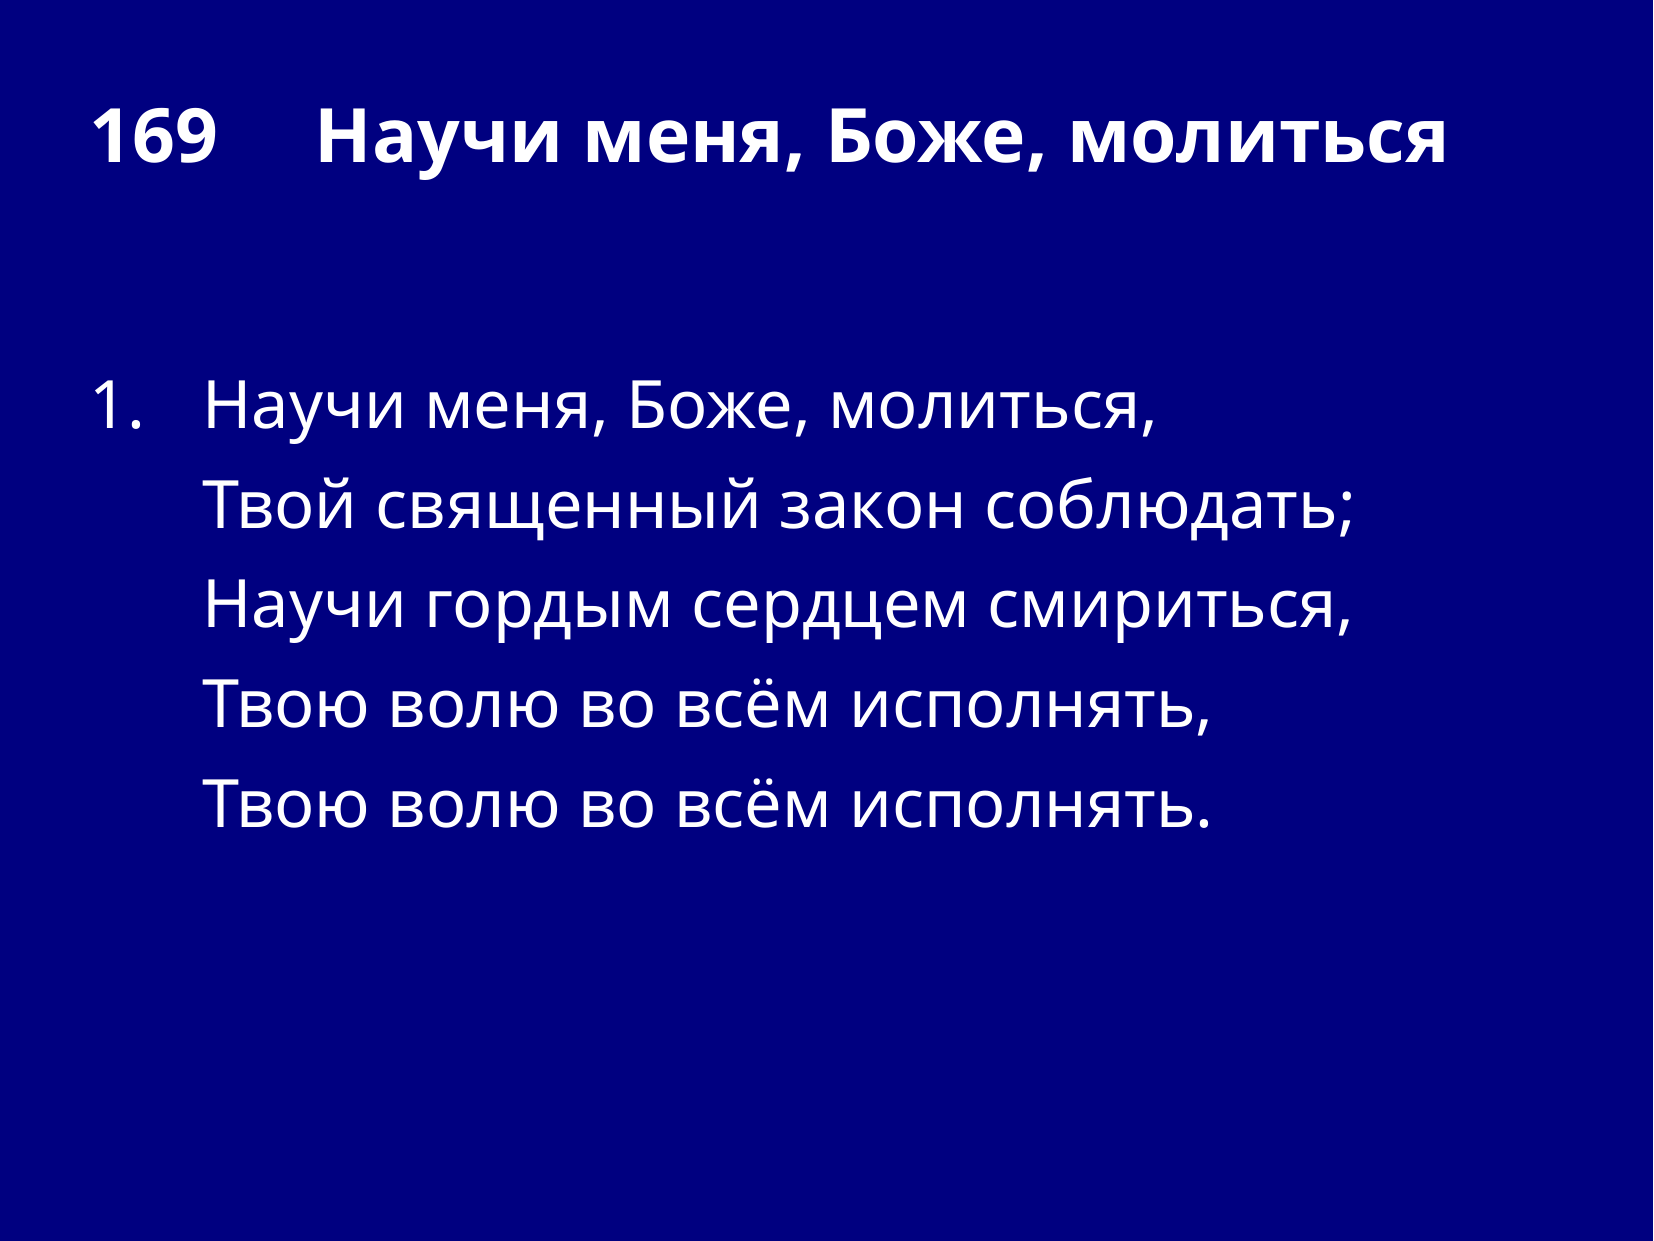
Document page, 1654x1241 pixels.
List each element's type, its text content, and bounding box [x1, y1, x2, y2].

text_box 169 Научи меня, Боже, молиться [75, 75, 1653, 188]
text_box 1. Научи меня, Боже, молиться, Твой священный закон соблюдать; Научи гордым сердцем смириться, Твою волю во всём исполнять, Твою волю во всём исполнять. [75, 188, 1576, 1163]
